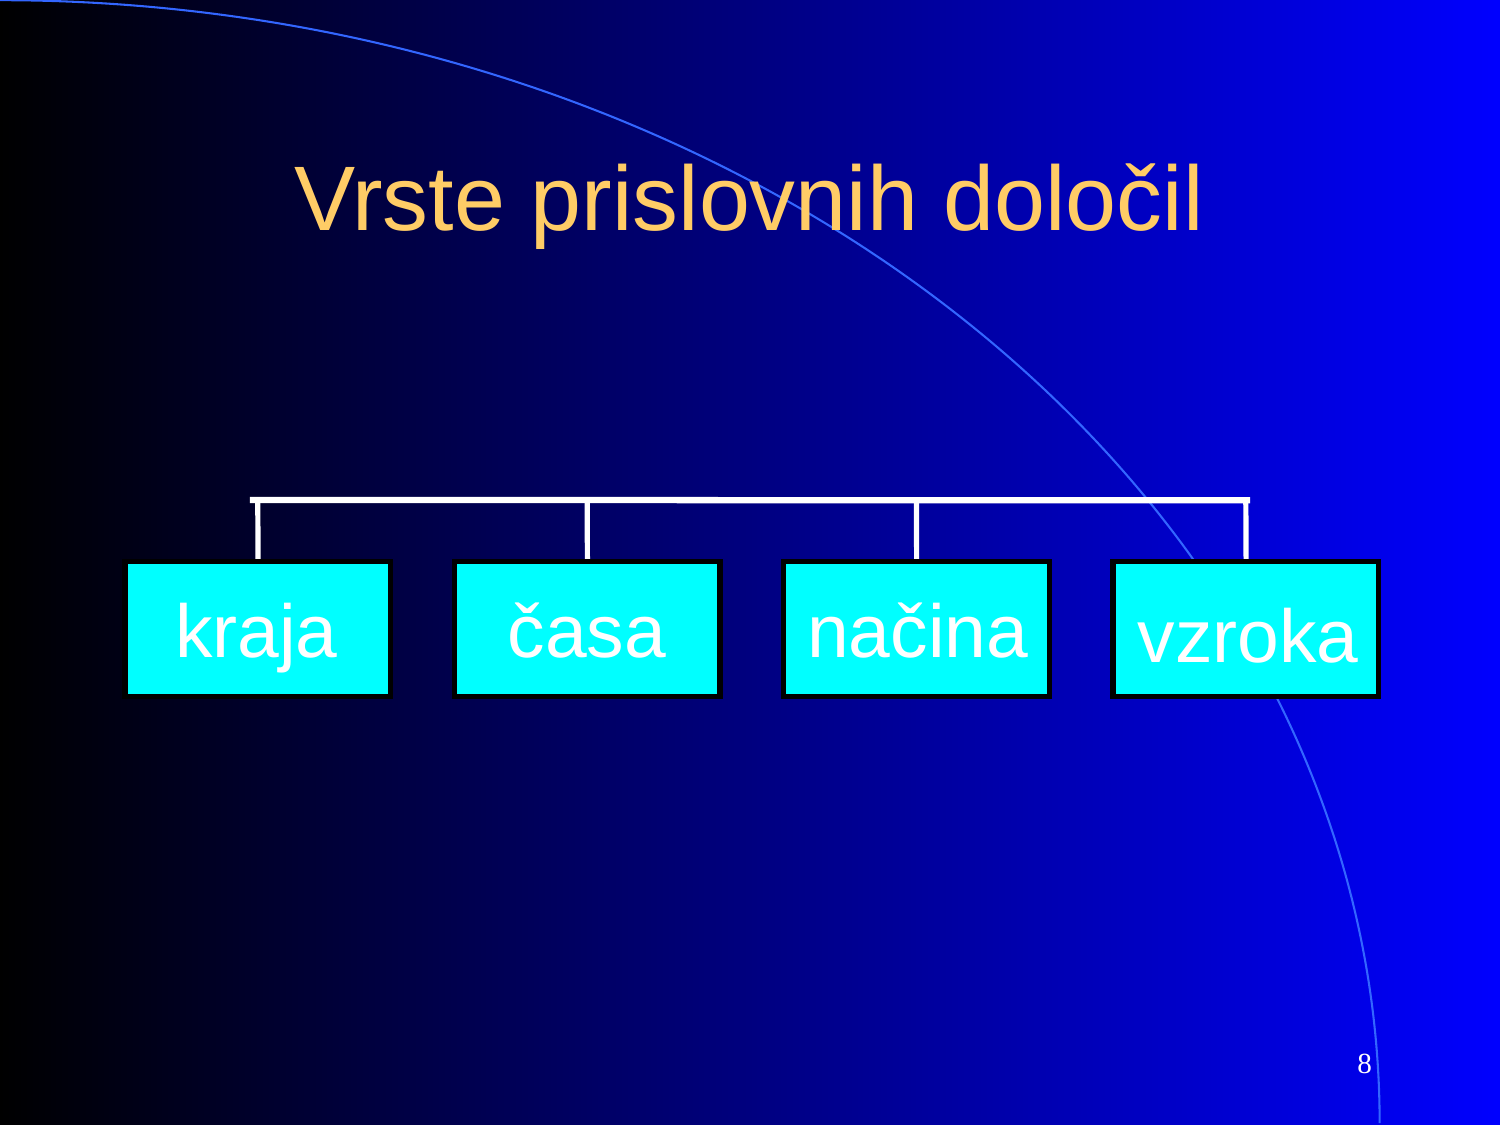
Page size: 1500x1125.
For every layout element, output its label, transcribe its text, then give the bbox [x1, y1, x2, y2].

text_box načina [807, 582, 1029, 673]
text_box [457, 564, 717, 694]
text_box časa [507, 582, 667, 673]
text_box Vrste prislovnih določil [112, 99, 1388, 288]
text_box [1116, 564, 1376, 694]
text_box [786, 564, 1047, 694]
text_box vzroka [1137, 587, 1359, 678]
text_box kraja [175, 582, 339, 673]
text_box [128, 564, 388, 694]
slide_number <number> [1074, 1024, 1388, 1100]
